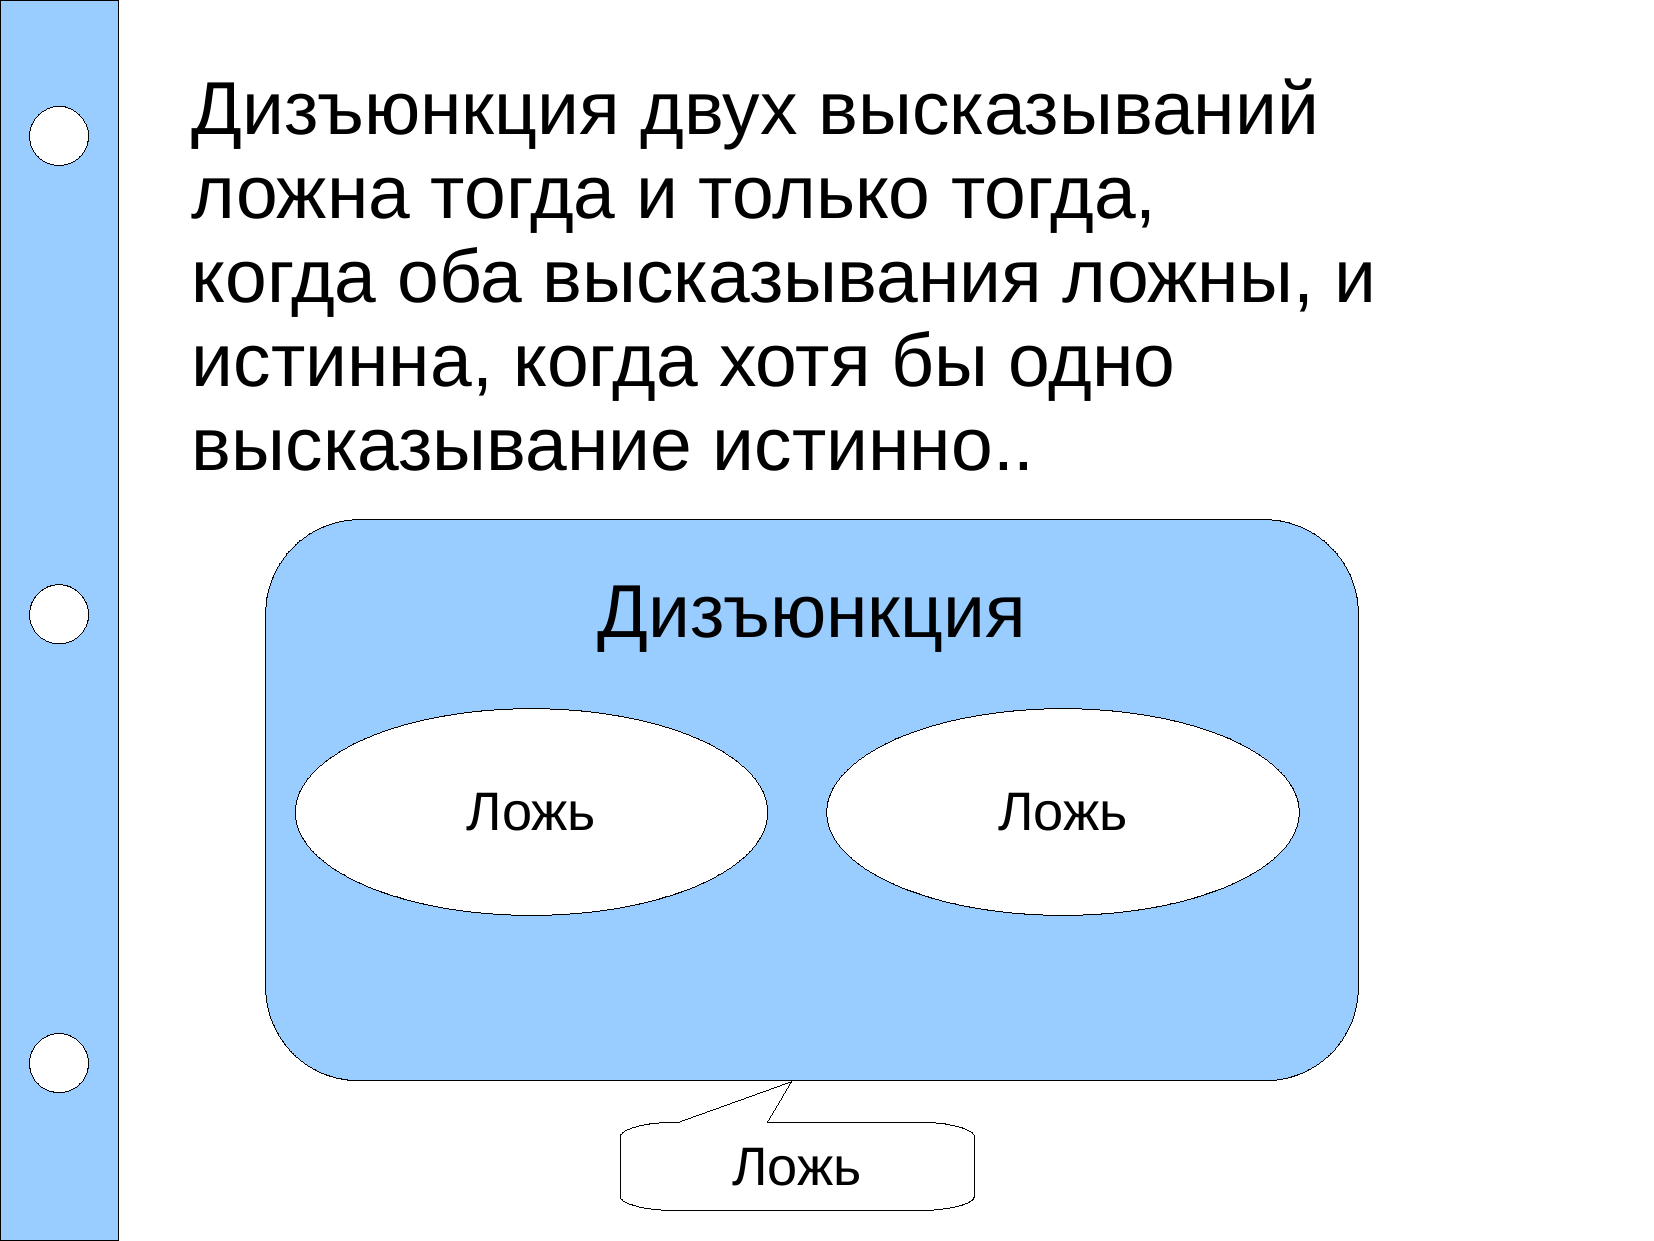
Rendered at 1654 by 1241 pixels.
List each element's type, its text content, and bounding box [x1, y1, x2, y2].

text_box Ложь [295, 708, 768, 916]
text_box Дизъюнкция двух высказываний ложна тогда и только тогда, когда оба высказывания ложны, и истинна, когда хотя бы одно высказывание истинно.. [177, 59, 1654, 494]
text_box [0, 0, 119, 1241]
text_box Ложь [826, 708, 1300, 916]
text_box Ложь [620, 1081, 975, 1211]
text_box Дизъюнкция [265, 519, 1359, 1081]
